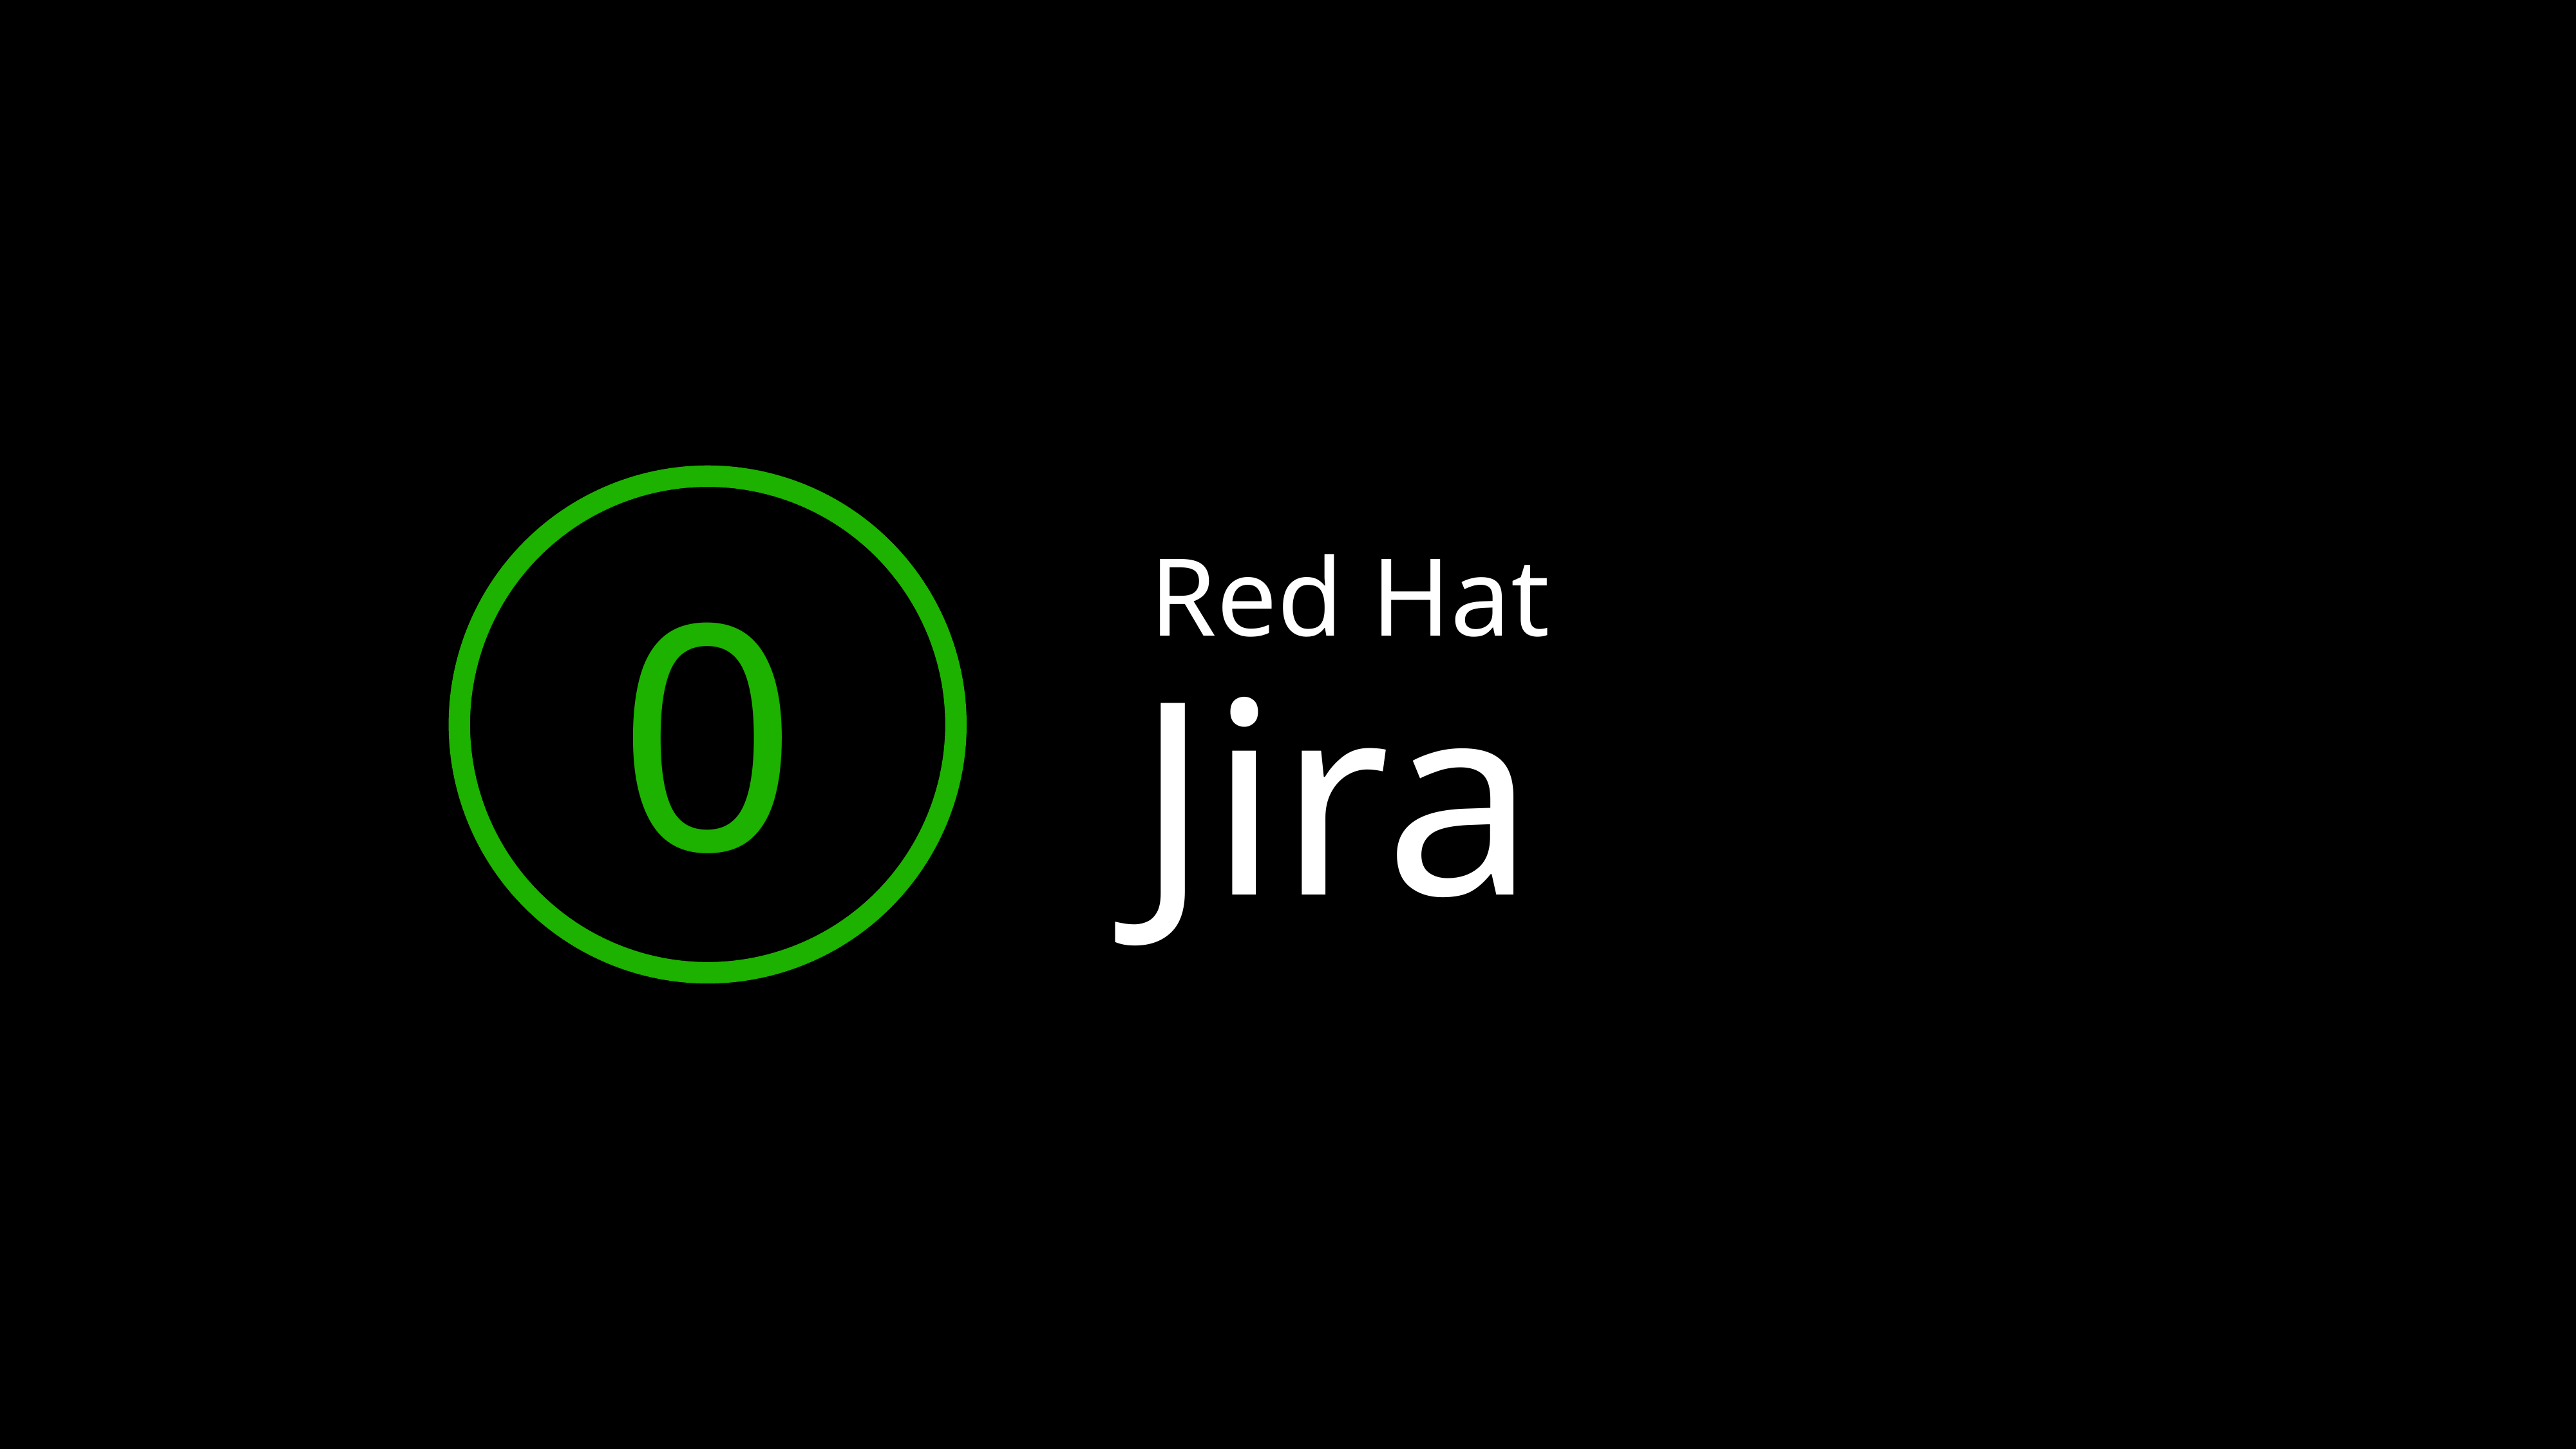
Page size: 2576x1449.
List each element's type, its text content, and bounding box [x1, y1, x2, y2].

text_box 0 [459, 476, 956, 973]
text_box Red Hat [1144, 537, 1595, 665]
text_box Jira [1131, 657, 1576, 958]
